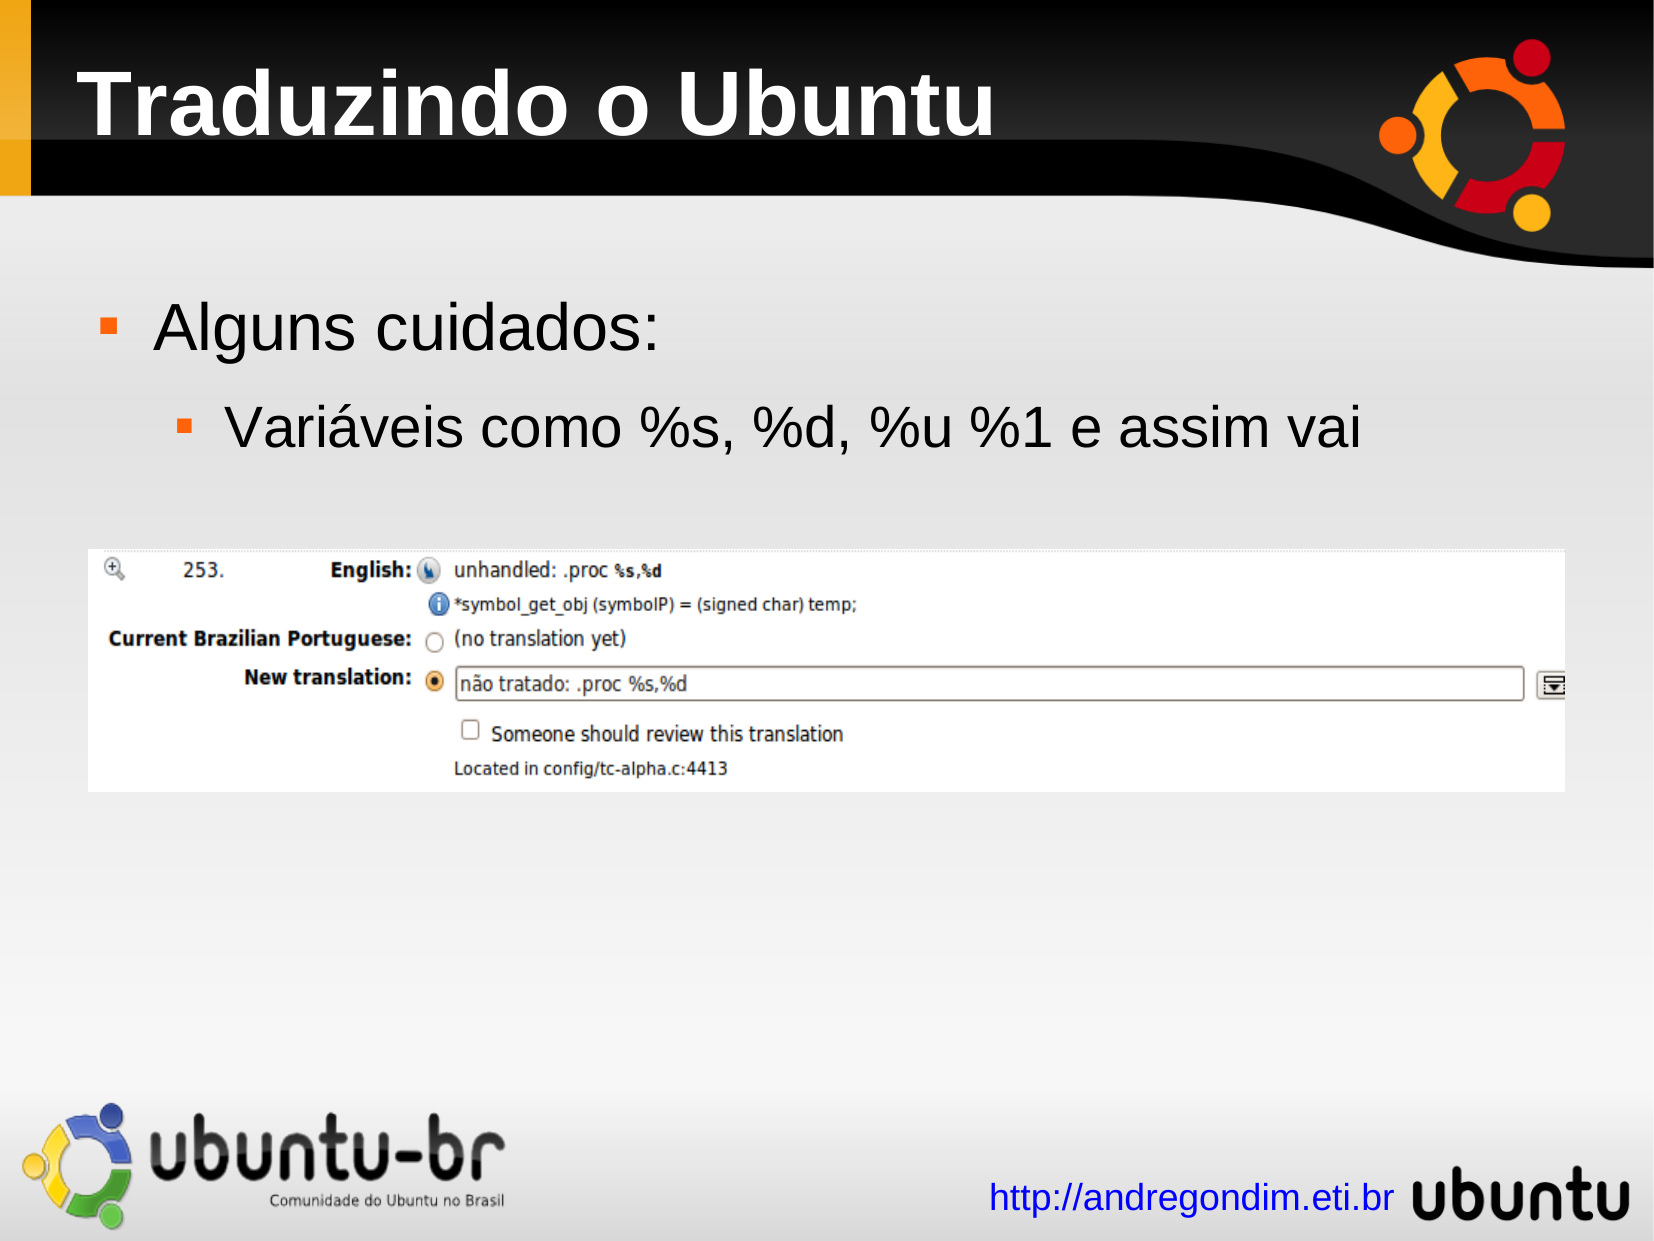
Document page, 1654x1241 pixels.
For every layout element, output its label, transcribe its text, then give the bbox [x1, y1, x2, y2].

title Traduzindo o Ubuntu [76, 7, 1565, 200]
list Alguns cuidados: Variáveis como %s, %d, %u %1 e assim vai [82, 290, 1571, 473]
picture [0, 0, 1654, 1241]
